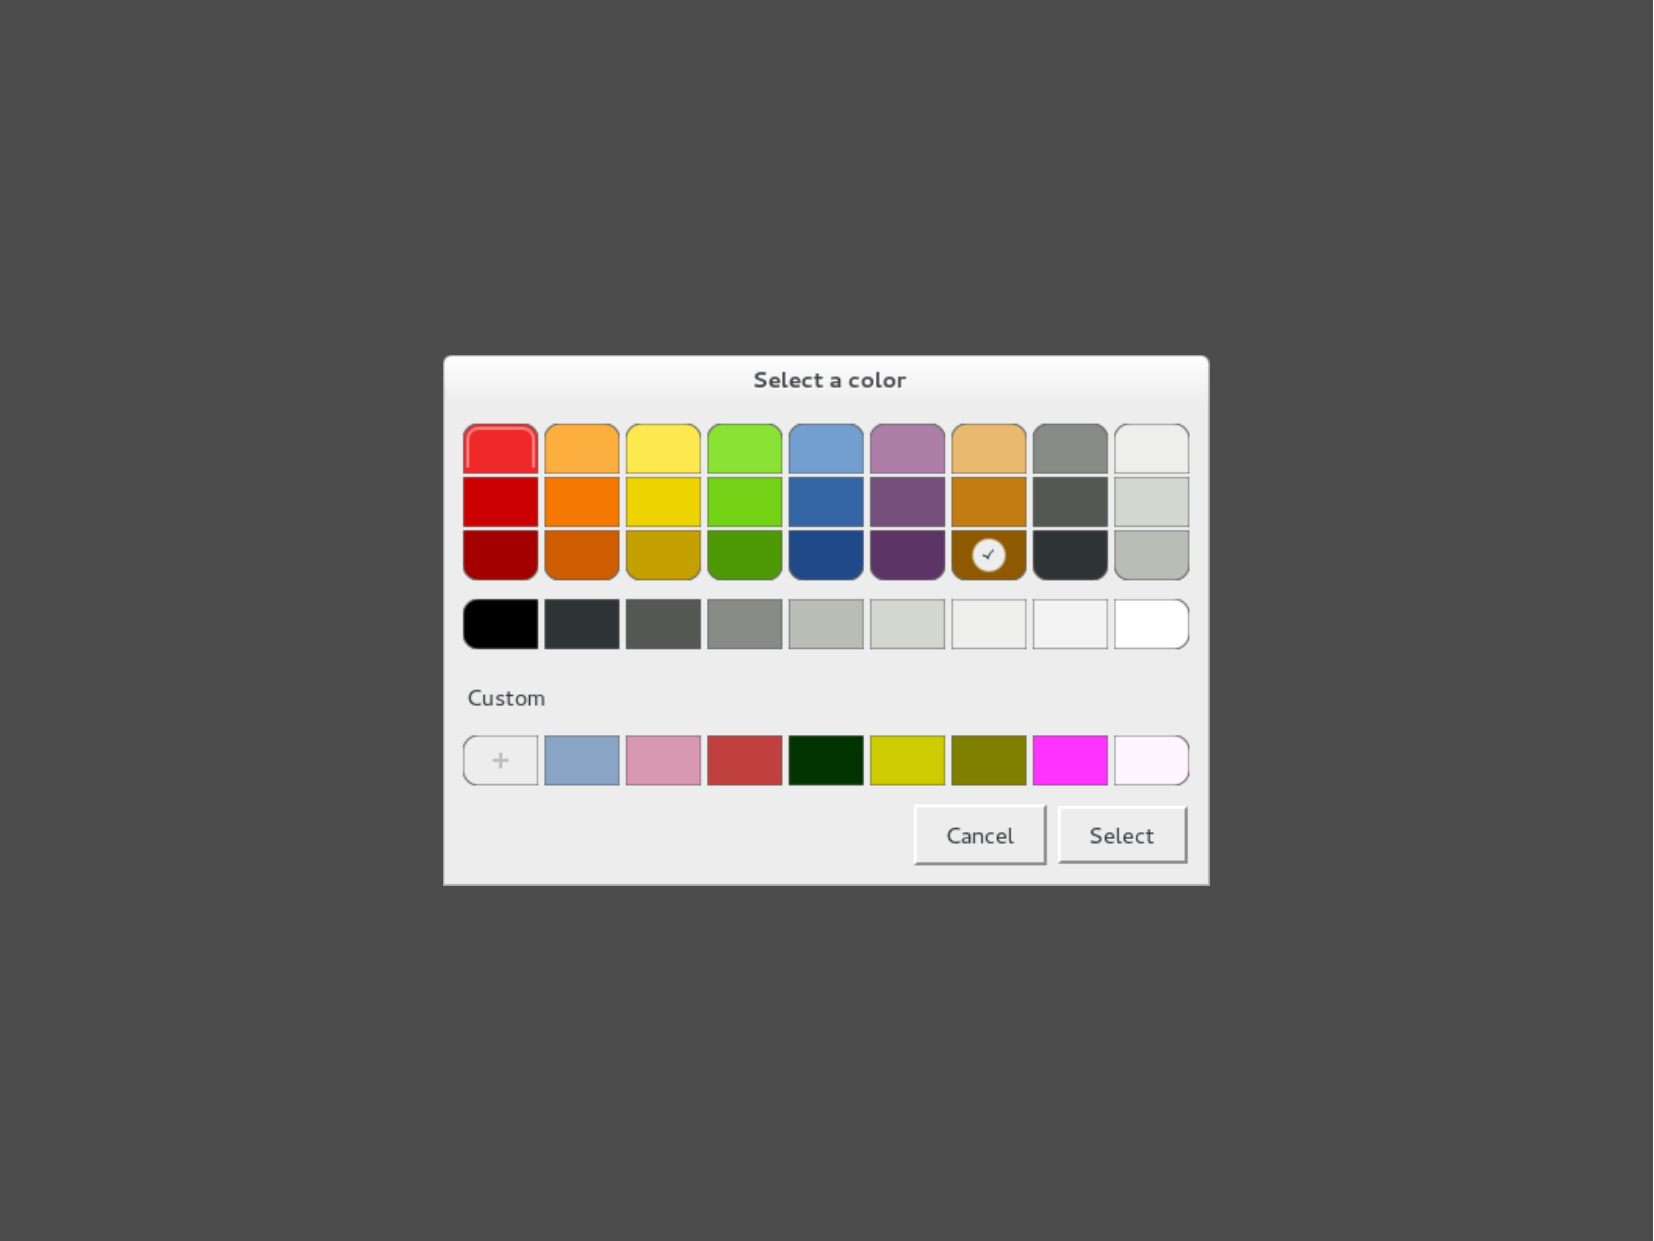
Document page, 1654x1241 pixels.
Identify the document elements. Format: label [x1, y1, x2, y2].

picture [443, 355, 1210, 886]
